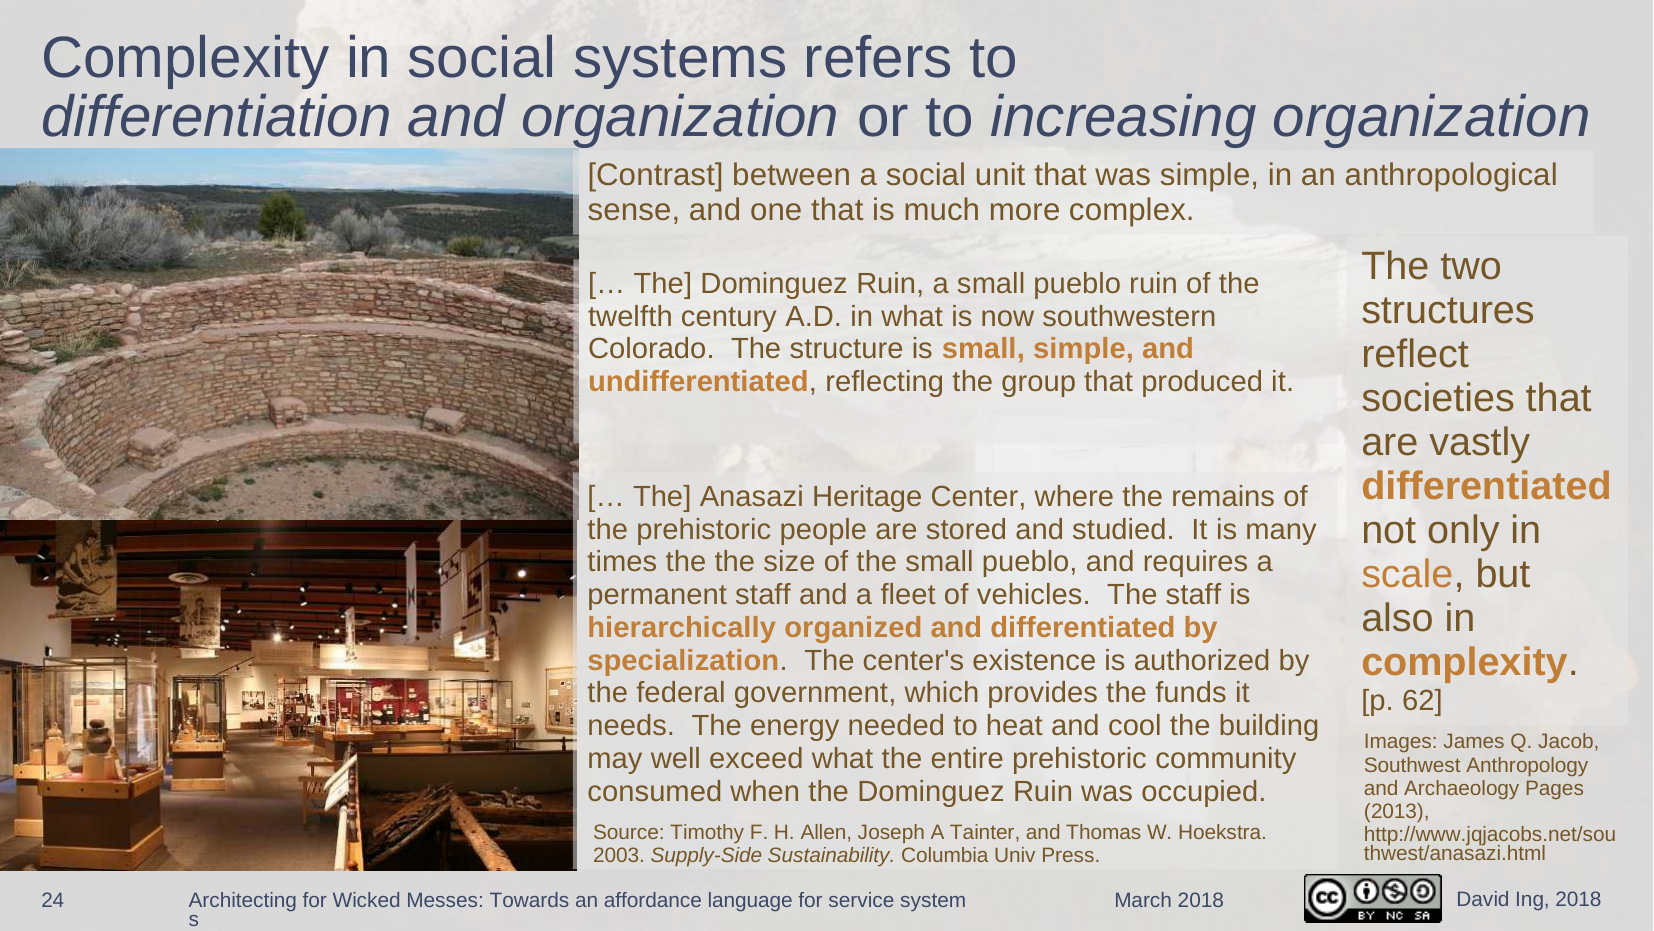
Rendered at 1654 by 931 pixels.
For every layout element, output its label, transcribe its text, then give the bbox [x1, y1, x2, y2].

text_box Solving for the optimal Problem solution involves analysis, research employing quantitative methods seeking optimal outcomes. Unfortunately, as conditions change, problems frequently do not remain solved or resolved but reappear, and usually in more complex forms. Furthermore, every solution and resolution generates new problems, ones that tend to be more complex than the ones solved or resolved. [0, 0, 1653, 931]
text_box [… The] Dominguez Ruin, a small pueblo ruin of the twelfth century A.D. in what is now southwestern Colorado. The structure is small, simple, and undifferentiated, reflecting the group that produced it. [573, 259, 1338, 444]
picture [1304, 874, 1442, 923]
picture [0, 148, 579, 871]
text_box The two structures reflect societies that are vastly differentiated not only in scale, but also in complexity. [p. 62] [1346, 236, 1629, 726]
title Complexity in social systems refers to differentiation and organization or to increasing organization [41, 30, 1613, 148]
text_box Images: James Q. Jacob, Southwest Anthropology and Archaeology Pages (2013), http://www.jqjacobs.net/southwest/anasazi.html . [1349, 722, 1636, 878]
text_box Source: Timothy F. H. Allen, Joseph A Tainter, and Thomas W. Hoekstra. 2003. Supply-Side Sustainability. Columbia Univ Press. [578, 813, 1330, 899]
text_box [… The] Anasazi Heritage Center, where the remains of the prehistoric people are stored and studied. It is many times the the size of the small pueblo, and requires a permanent staff and a fleet of vehicles. The staff is hierarchically organized and differentiated by specialization. The center's existence is authorized by the federal government, which provides the funds it needs. The energy needed to heat and cool the building may well exceed what the entire prehistoric community consumed when the Dominguez Ruin was occupied. [572, 472, 1338, 870]
text_box [Contrast] between a social unit that was simple, in an anthropological sense, and one that is much more complex. [572, 150, 1595, 235]
